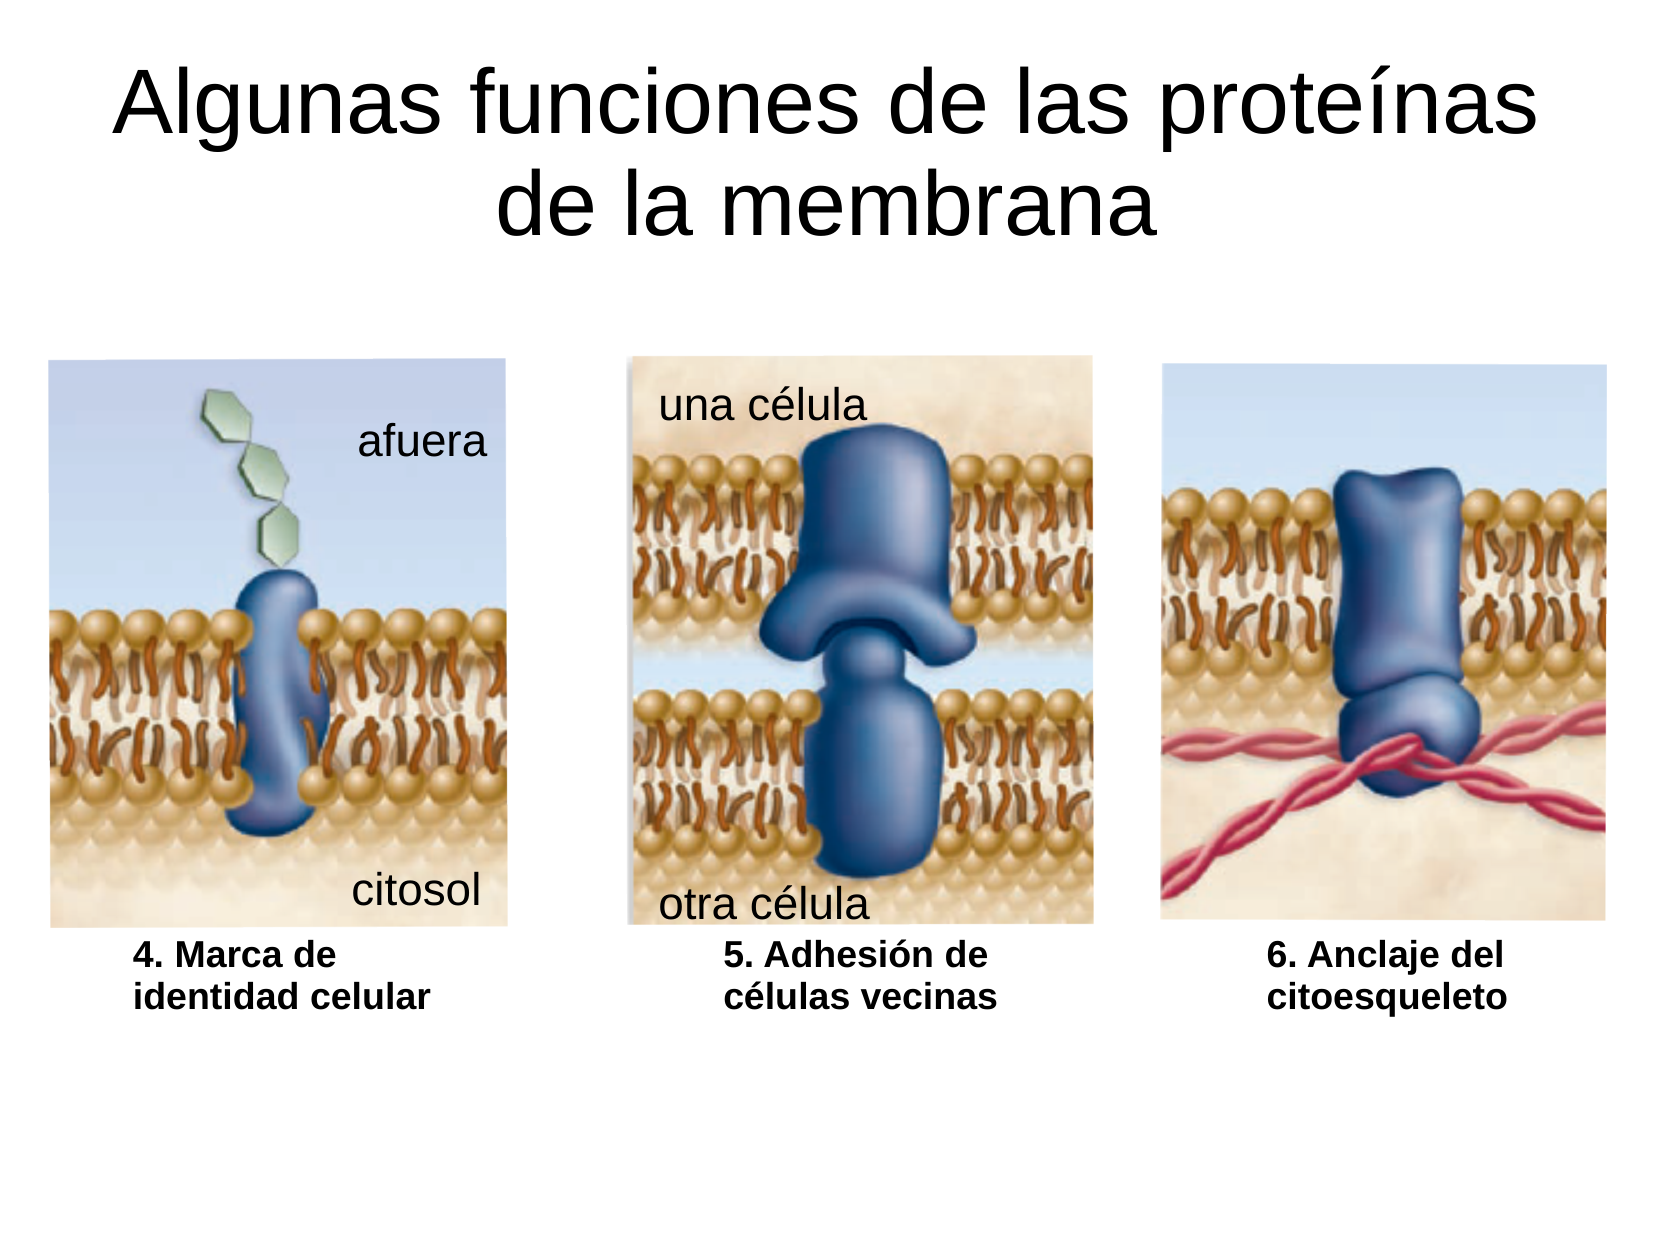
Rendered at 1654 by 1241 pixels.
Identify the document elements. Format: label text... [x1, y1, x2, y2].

picture [625, 354, 1094, 925]
text_box 5. Adhesión de células vecinas [708, 926, 1013, 1028]
picture [1159, 362, 1607, 921]
text_box 6. Anclaje del citoesqueleto [1251, 926, 1524, 1028]
text_box citosol [336, 856, 497, 923]
text_box otra célula [643, 870, 885, 937]
title Algunas funciones de las proteínas de la membrana [82, 49, 1571, 257]
text_box una célula [643, 371, 883, 438]
text_box 4. Marca de identidad celular [118, 926, 446, 1028]
picture [47, 357, 508, 928]
text_box afuera [342, 407, 503, 474]
